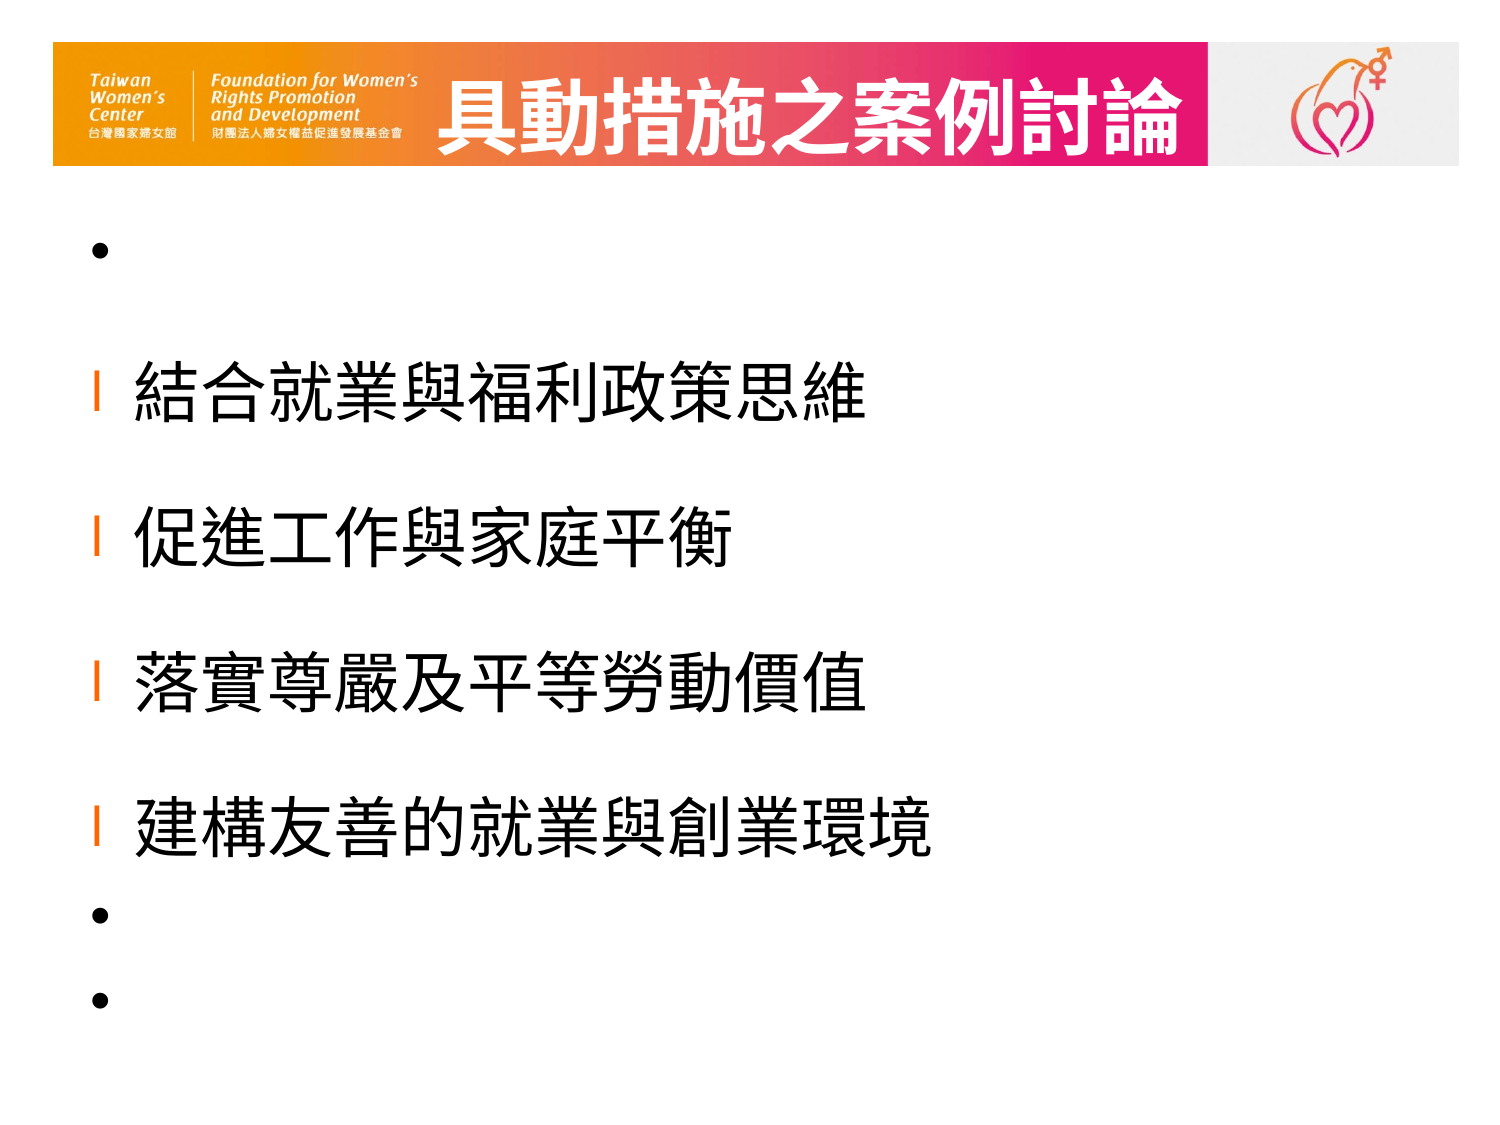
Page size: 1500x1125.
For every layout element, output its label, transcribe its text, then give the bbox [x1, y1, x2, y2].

title 具動措施之案例討論 [194, 45, 1426, 185]
list 結合就業與福利政策思維 促進工作與家庭平衡 落實尊嚴及平等勞動價值 建構友善的就業與創業環境 [75, 208, 1447, 1005]
